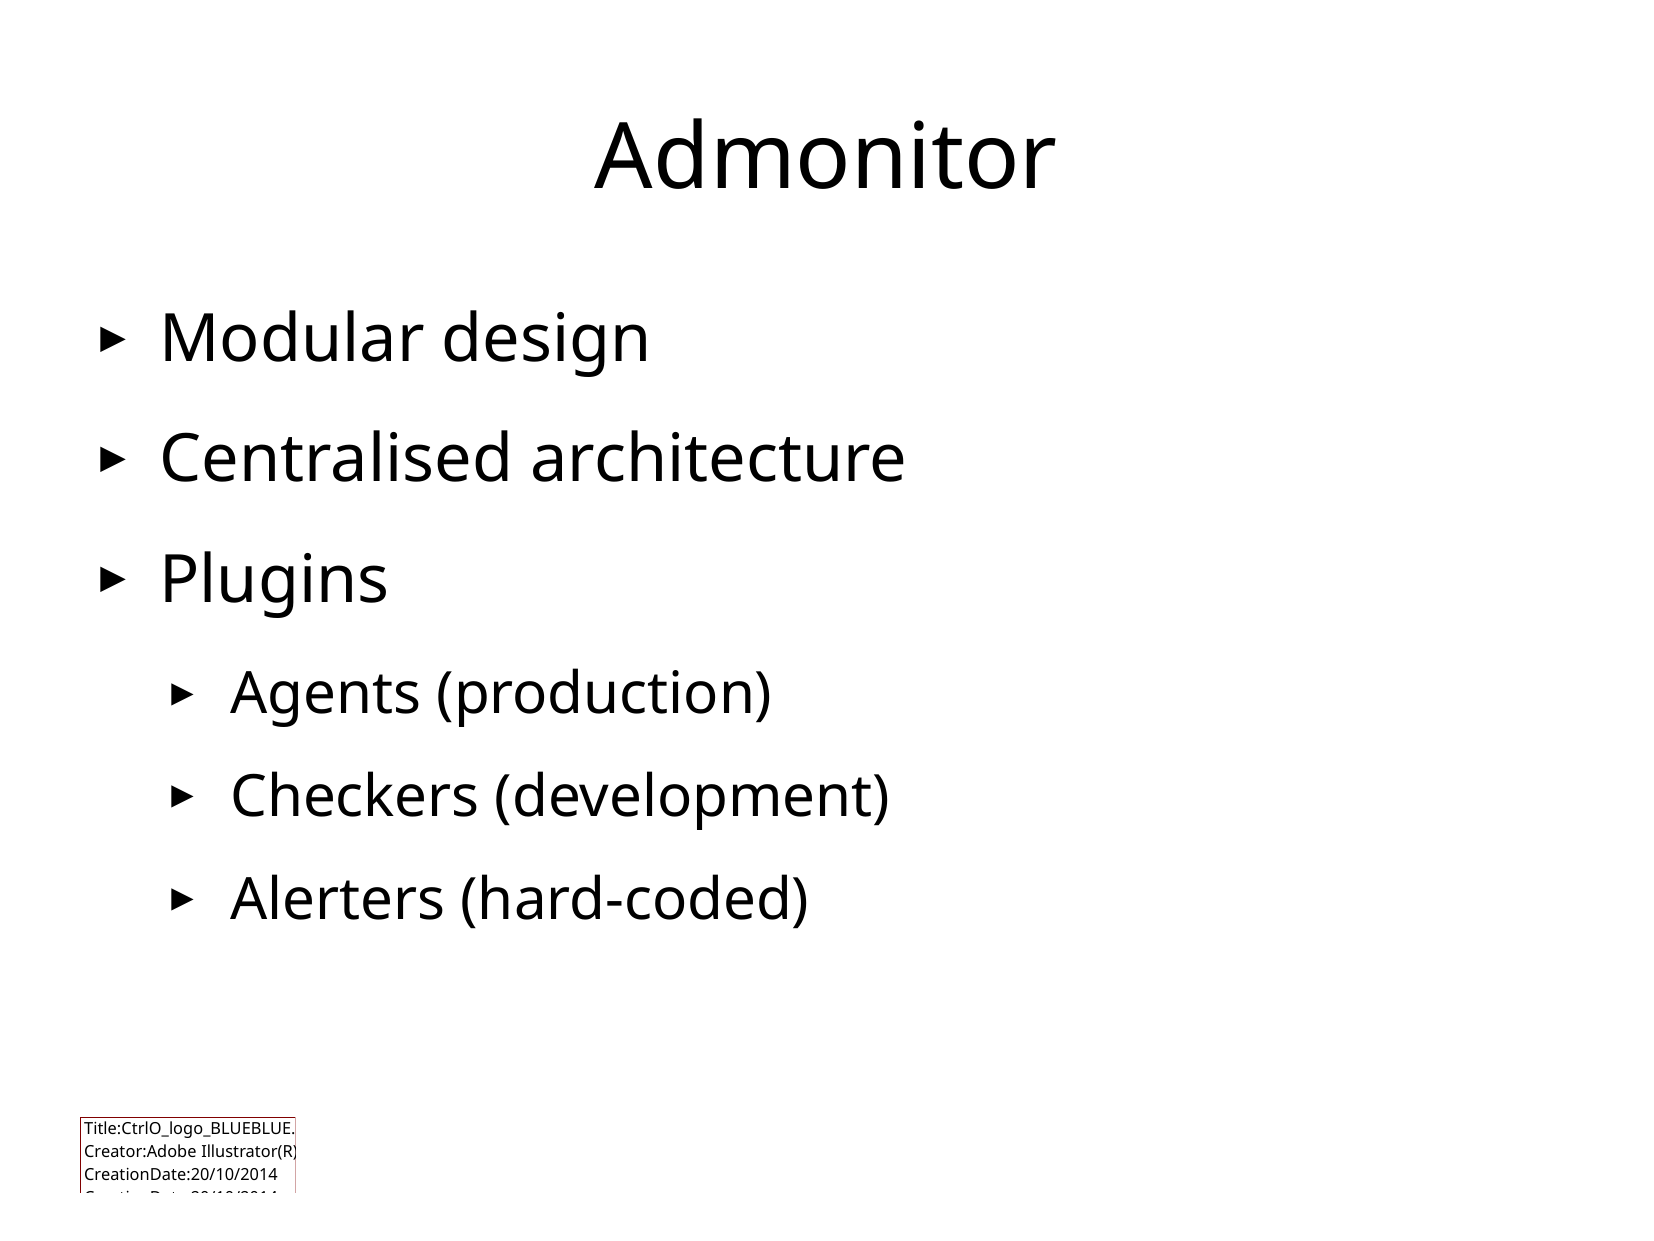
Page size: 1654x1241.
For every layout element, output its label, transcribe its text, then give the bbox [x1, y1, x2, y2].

title Admonitor [82, 49, 1571, 257]
list Modular design Centralised architecture Plugins Agents (production) Checkers (development) Alerters (hard-coded) [82, 290, 1571, 1010]
